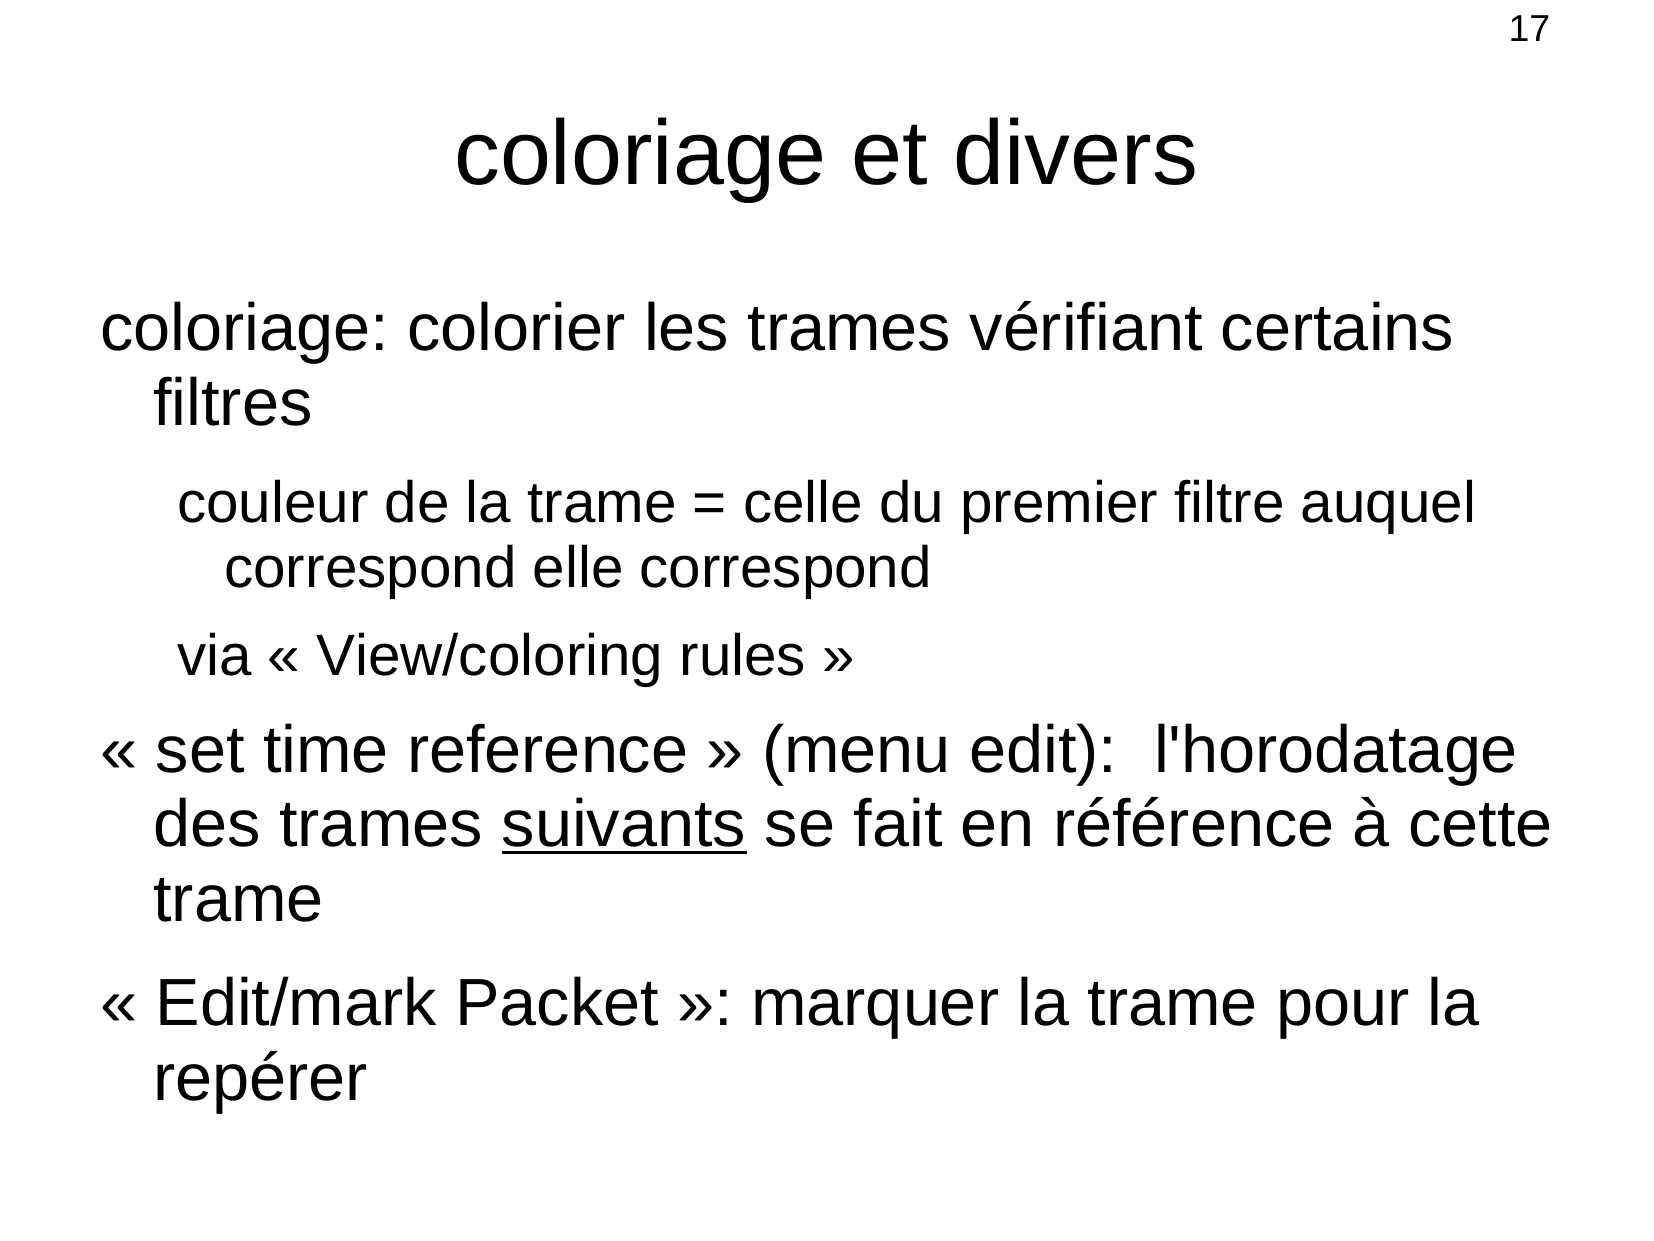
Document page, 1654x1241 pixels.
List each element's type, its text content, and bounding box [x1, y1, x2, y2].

title coloriage et divers [82, 49, 1571, 257]
list coloriage: colorier les trames vérifiant certains filtres couleur de la trame = celle du premier filtre auquel correspond elle correspond via « View/coloring rules » « set time reference » (menu edit): l'horodatage des trames suivants se fait en référence à cette trame « Edit/mark Packet »: marquer la trame pour la repérer [82, 290, 1571, 1115]
